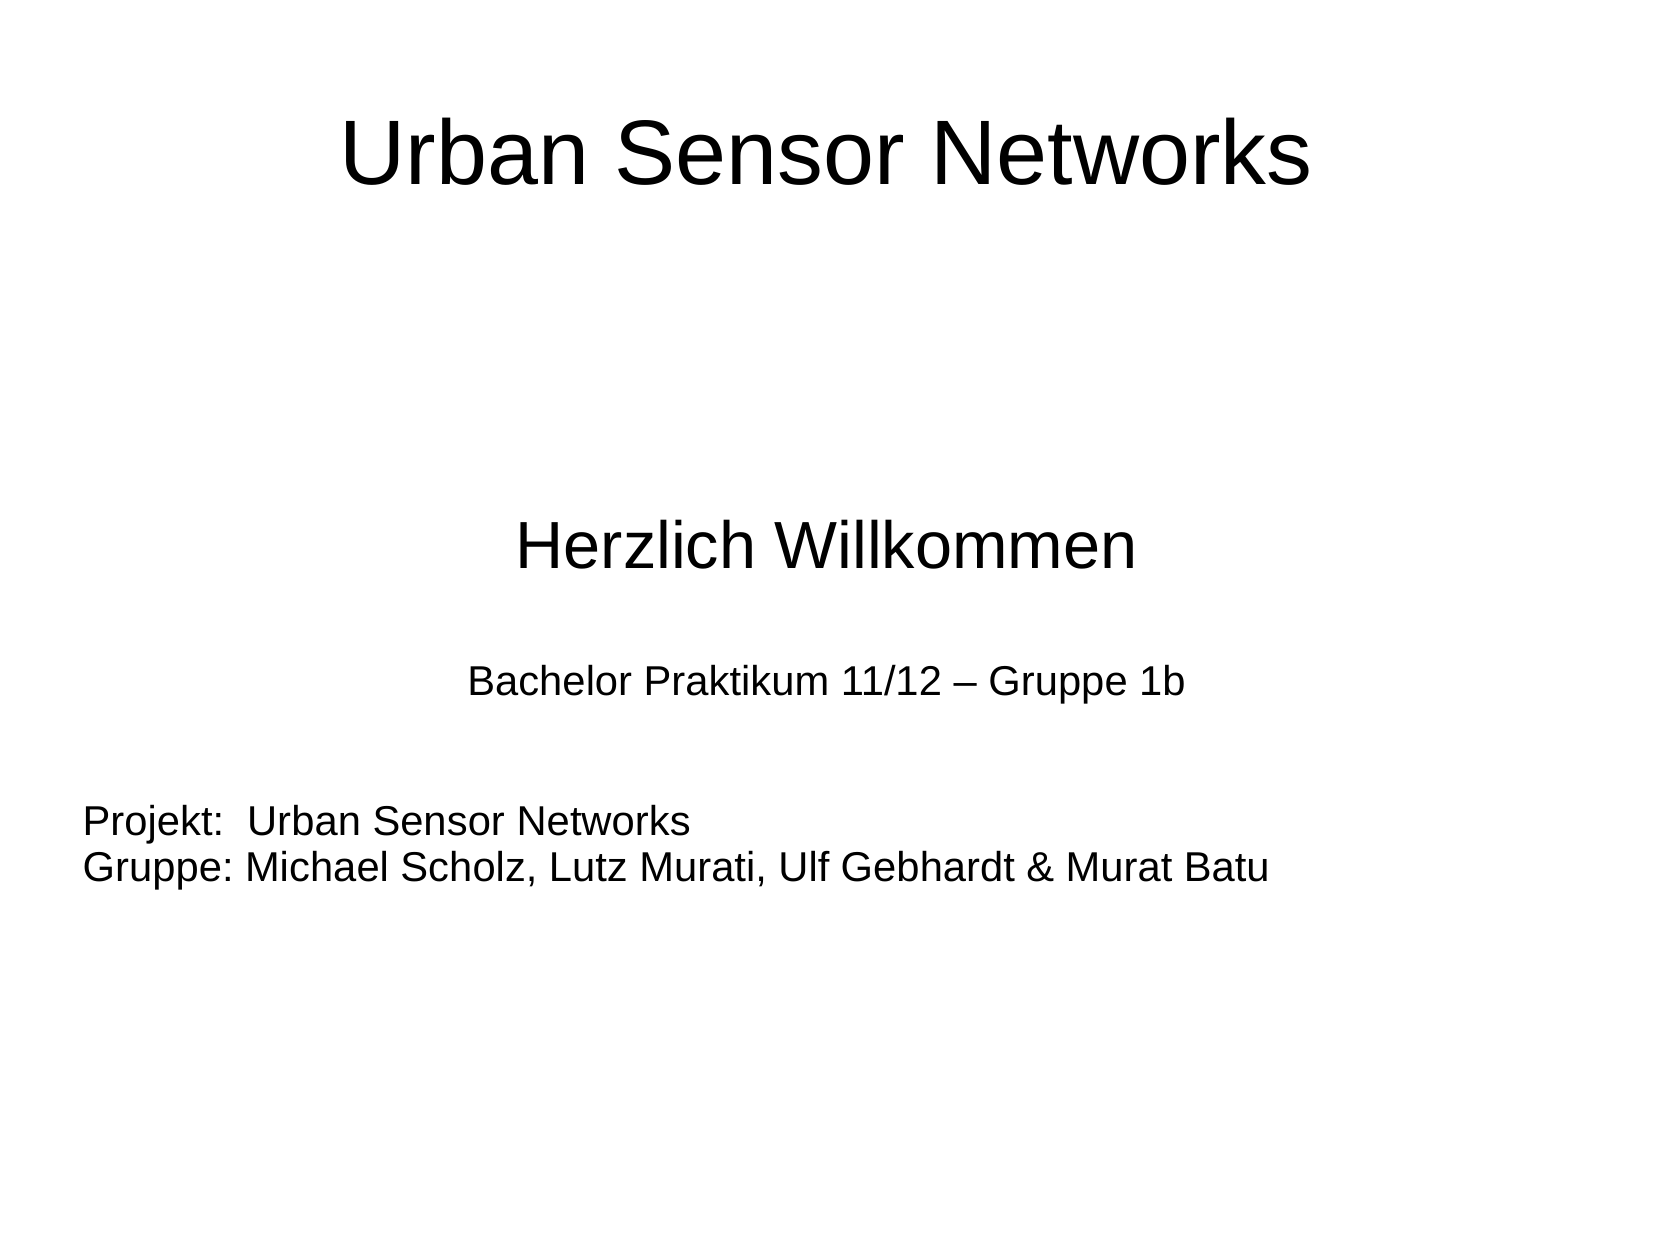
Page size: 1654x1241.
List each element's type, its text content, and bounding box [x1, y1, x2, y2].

title Urban Sensor Networks [82, 56, 1571, 250]
subtitle Herzlich Willkommen Bachelor Praktikum 11/12 – Gruppe 1b Projekt: Urban Sensor Networks Gruppe: Michael Scholz, Lutz Murati, Ulf Gebhardt & Murat Batu [82, 290, 1571, 1109]
